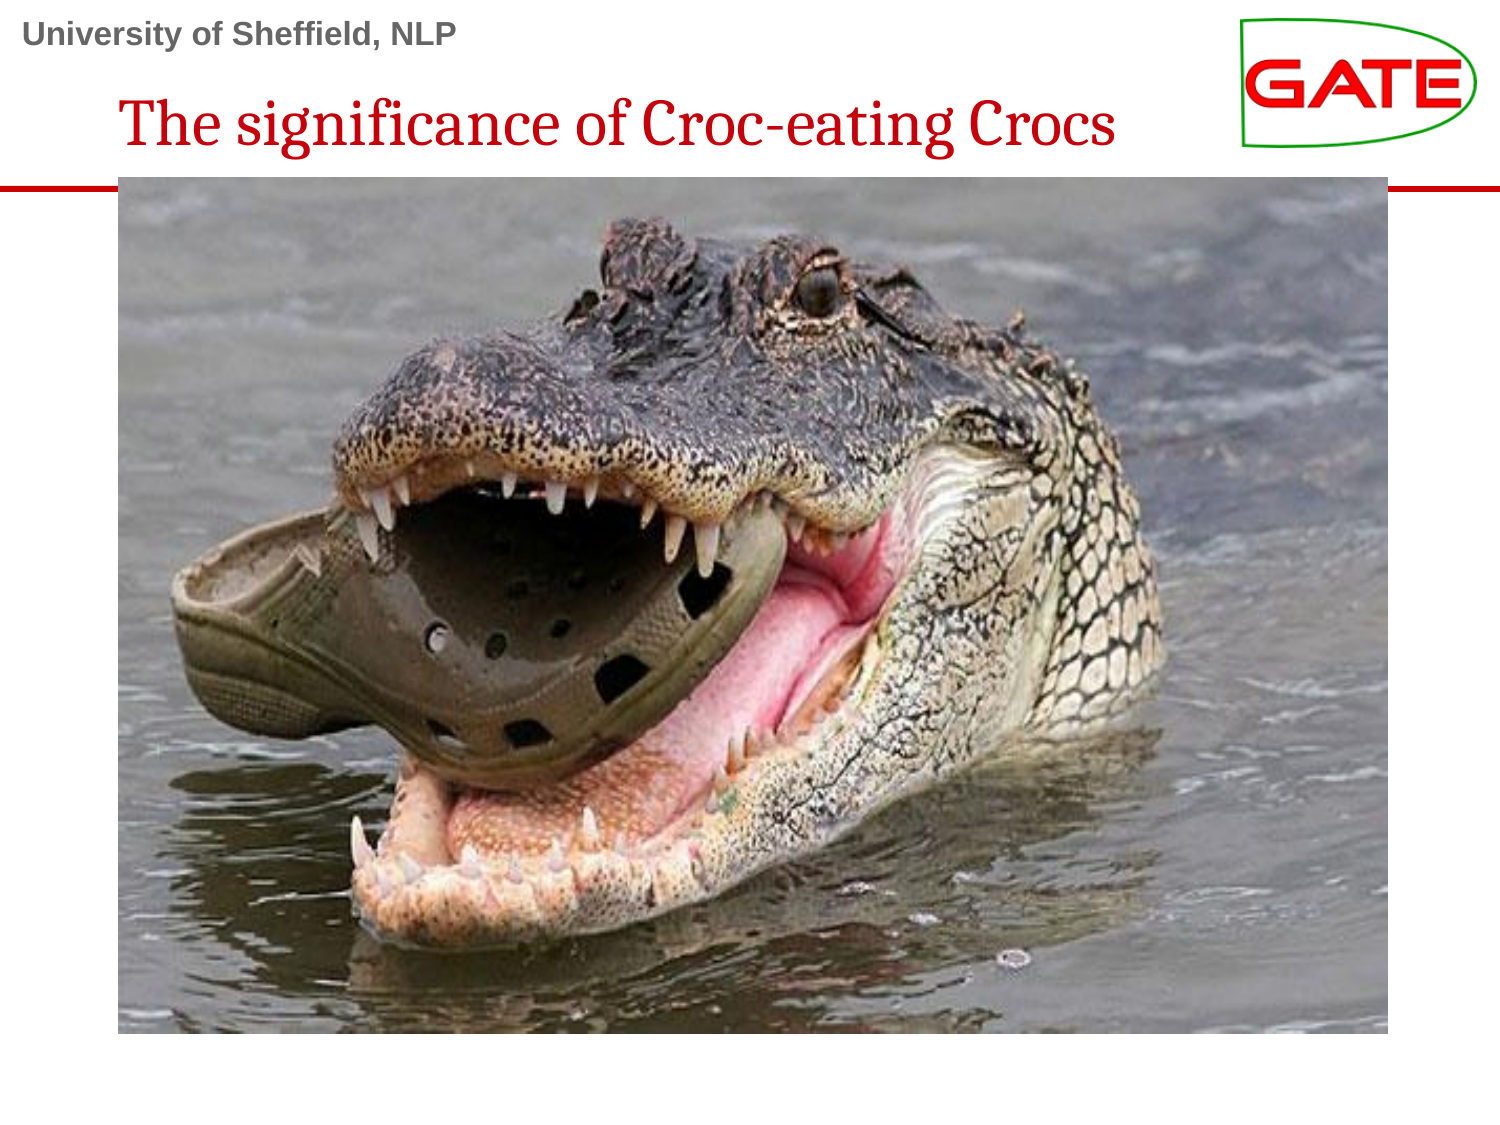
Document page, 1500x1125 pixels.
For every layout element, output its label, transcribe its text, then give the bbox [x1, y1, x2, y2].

title The significance of Croc-eating Crocs [118, 37, 1359, 177]
picture [1240, 18, 1477, 148]
picture [118, 177, 1388, 1034]
